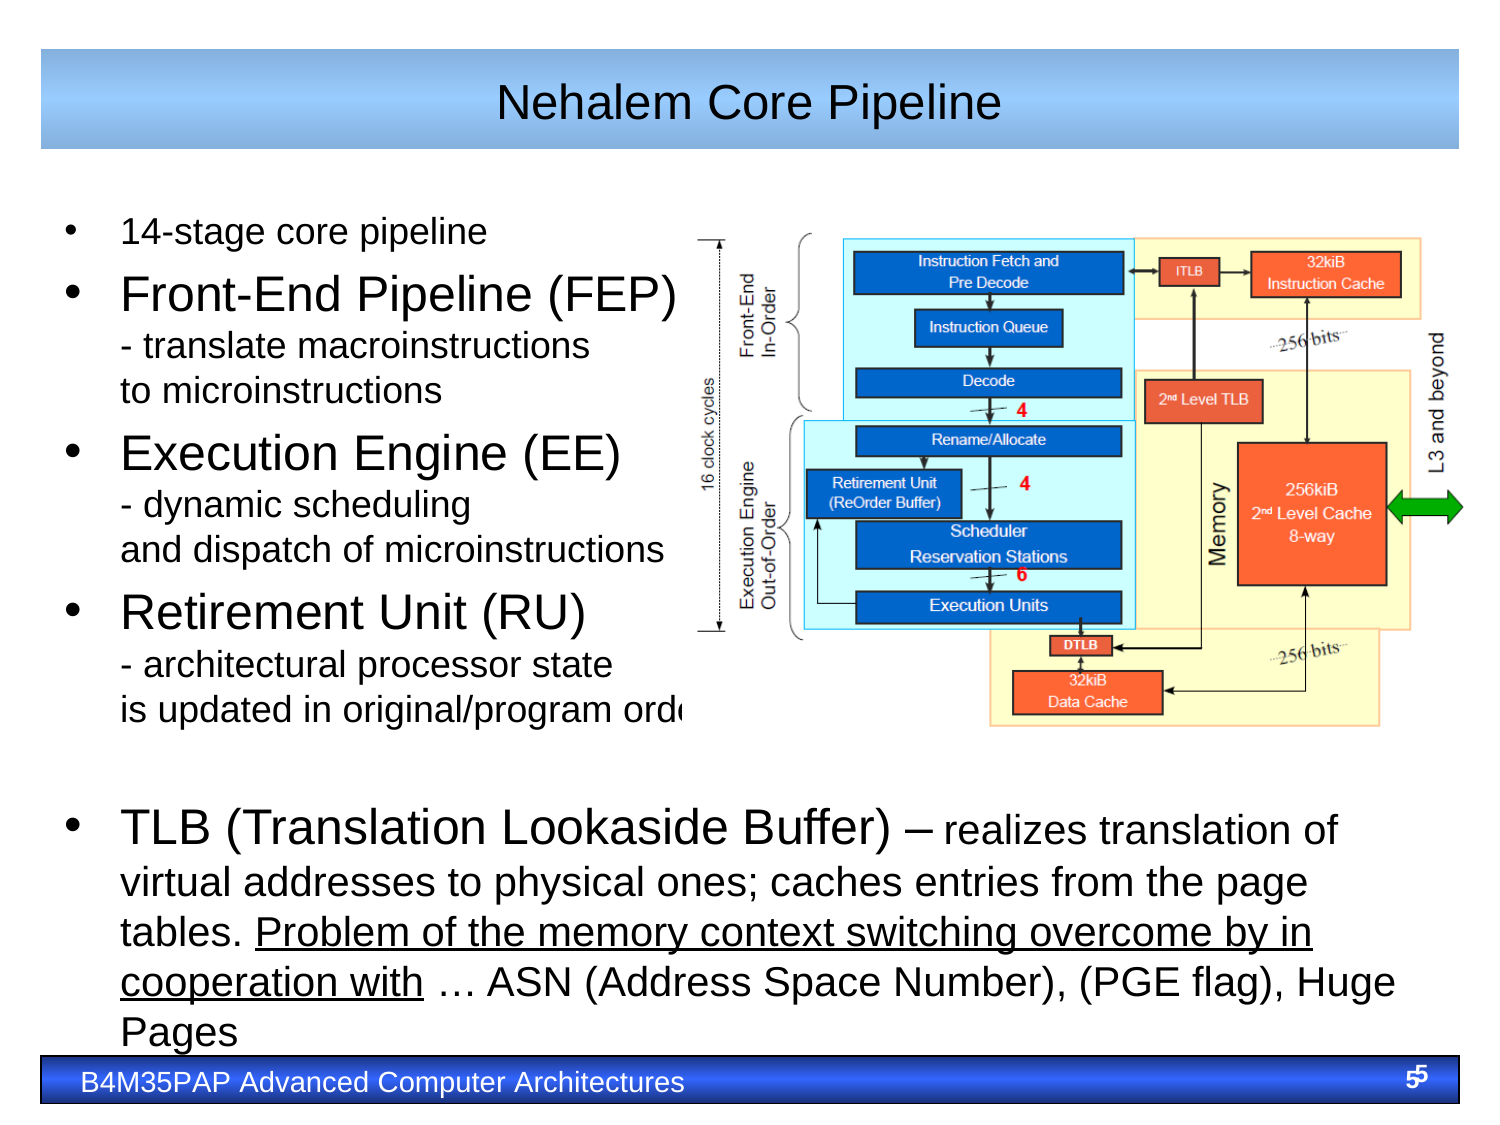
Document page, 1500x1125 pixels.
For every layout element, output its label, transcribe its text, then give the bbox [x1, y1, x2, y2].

text_box 14-stage core pipeline Front-End Pipeline (FEP) - translate macroinstructions to microinstructions Execution Engine (EE) - dynamic scheduling and dispatch of microinstructions Retirement Unit (RU) - architectural processor state is updated in original/program order TLB (Translation Lookaside Buffer) – realizes translation of virtual addresses to physical ones; caches entries from the page tables. Problem of the memory context switching overcome by in cooperation with … ASN (Address Space Number), (PGE flag), Huge Pages [49, 199, 1444, 1027]
picture [682, 226, 1468, 734]
text_box <number> [1348, 1049, 1444, 1096]
title Nehalem Core Pipeline [41, 49, 1459, 149]
